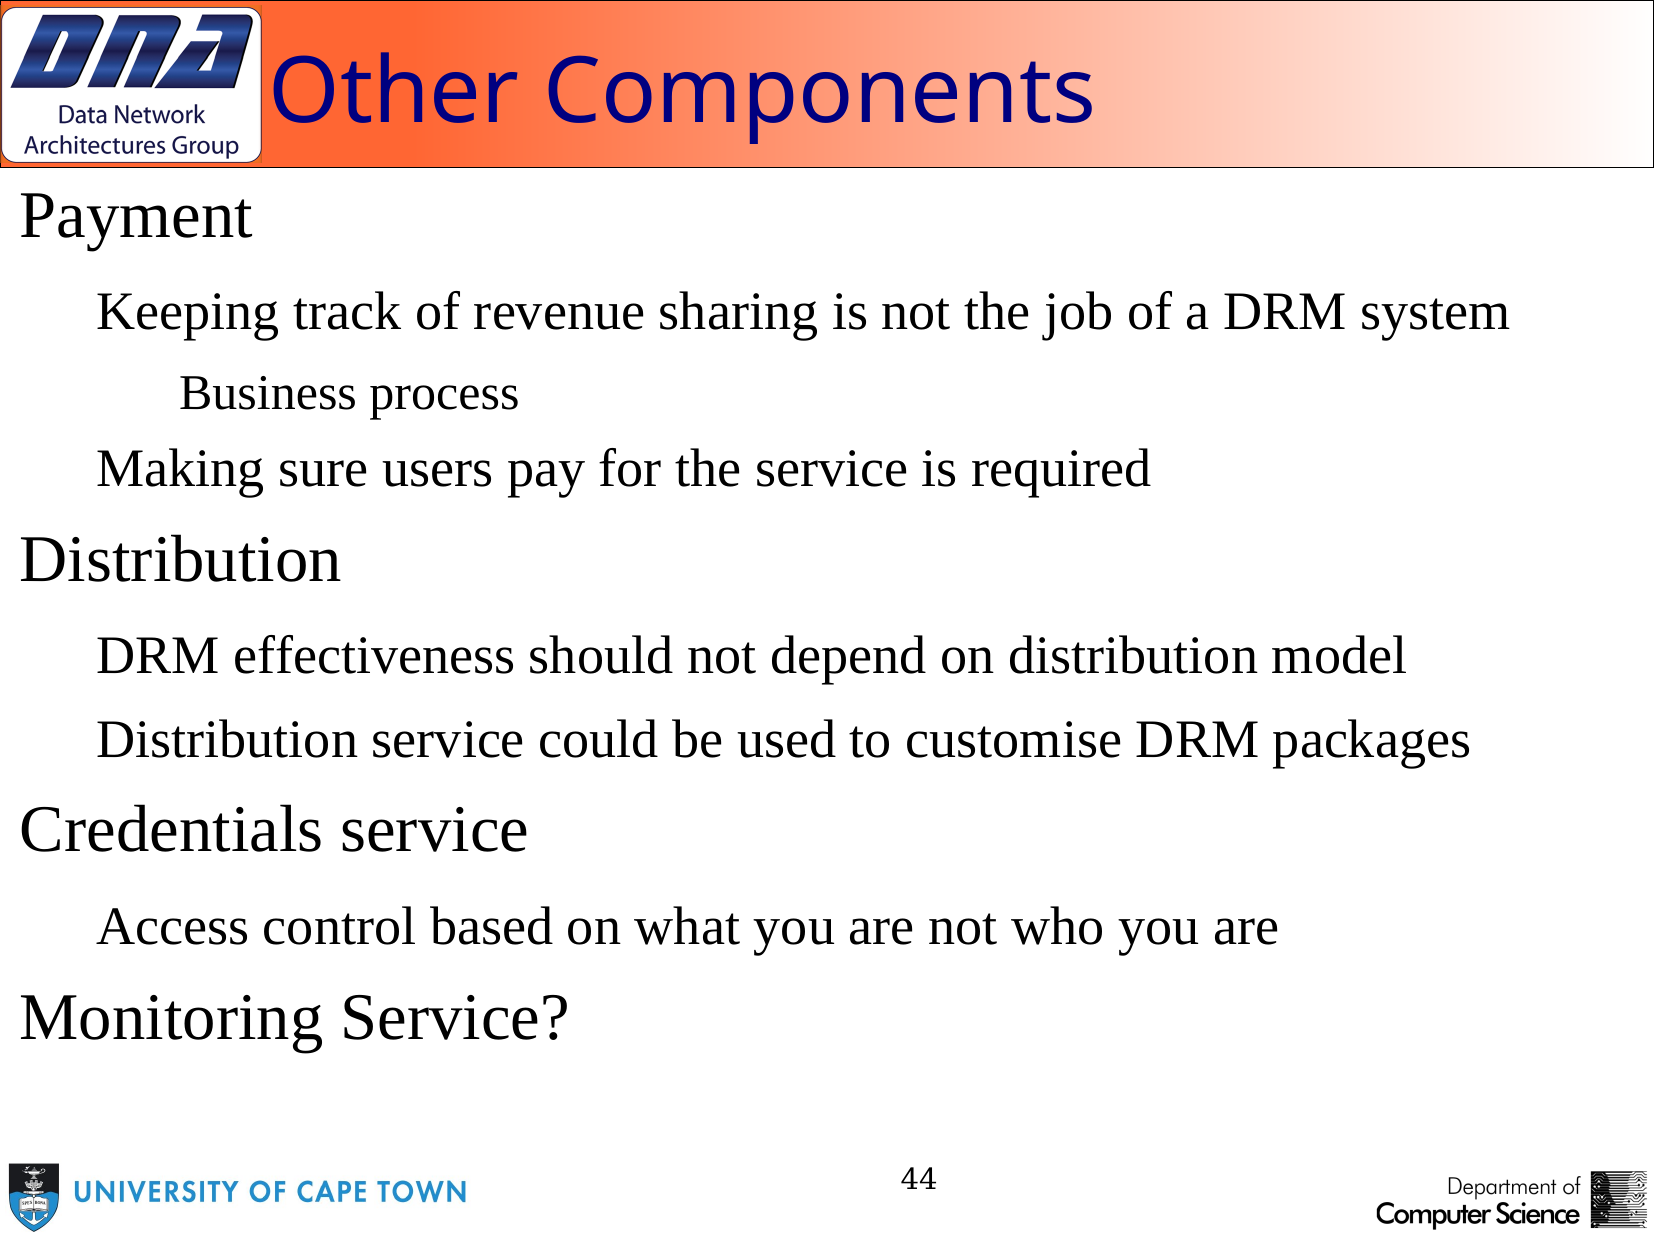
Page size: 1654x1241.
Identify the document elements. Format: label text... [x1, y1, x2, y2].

picture [5, 1159, 479, 1235]
title Other Components [268, 11, 1654, 163]
picture [0, 5, 262, 163]
picture [1368, 1159, 1654, 1235]
list Payment Keeping track of revenue sharing is not the job of a DRM system Business process Making sure users pay for the service is required Distribution DRM effectiveness should not depend on distribution model Distribution service could be used to customise DRM packages Credentials service Access control based on what you are not who you are Monitoring Service? [2, 177, 1654, 1138]
